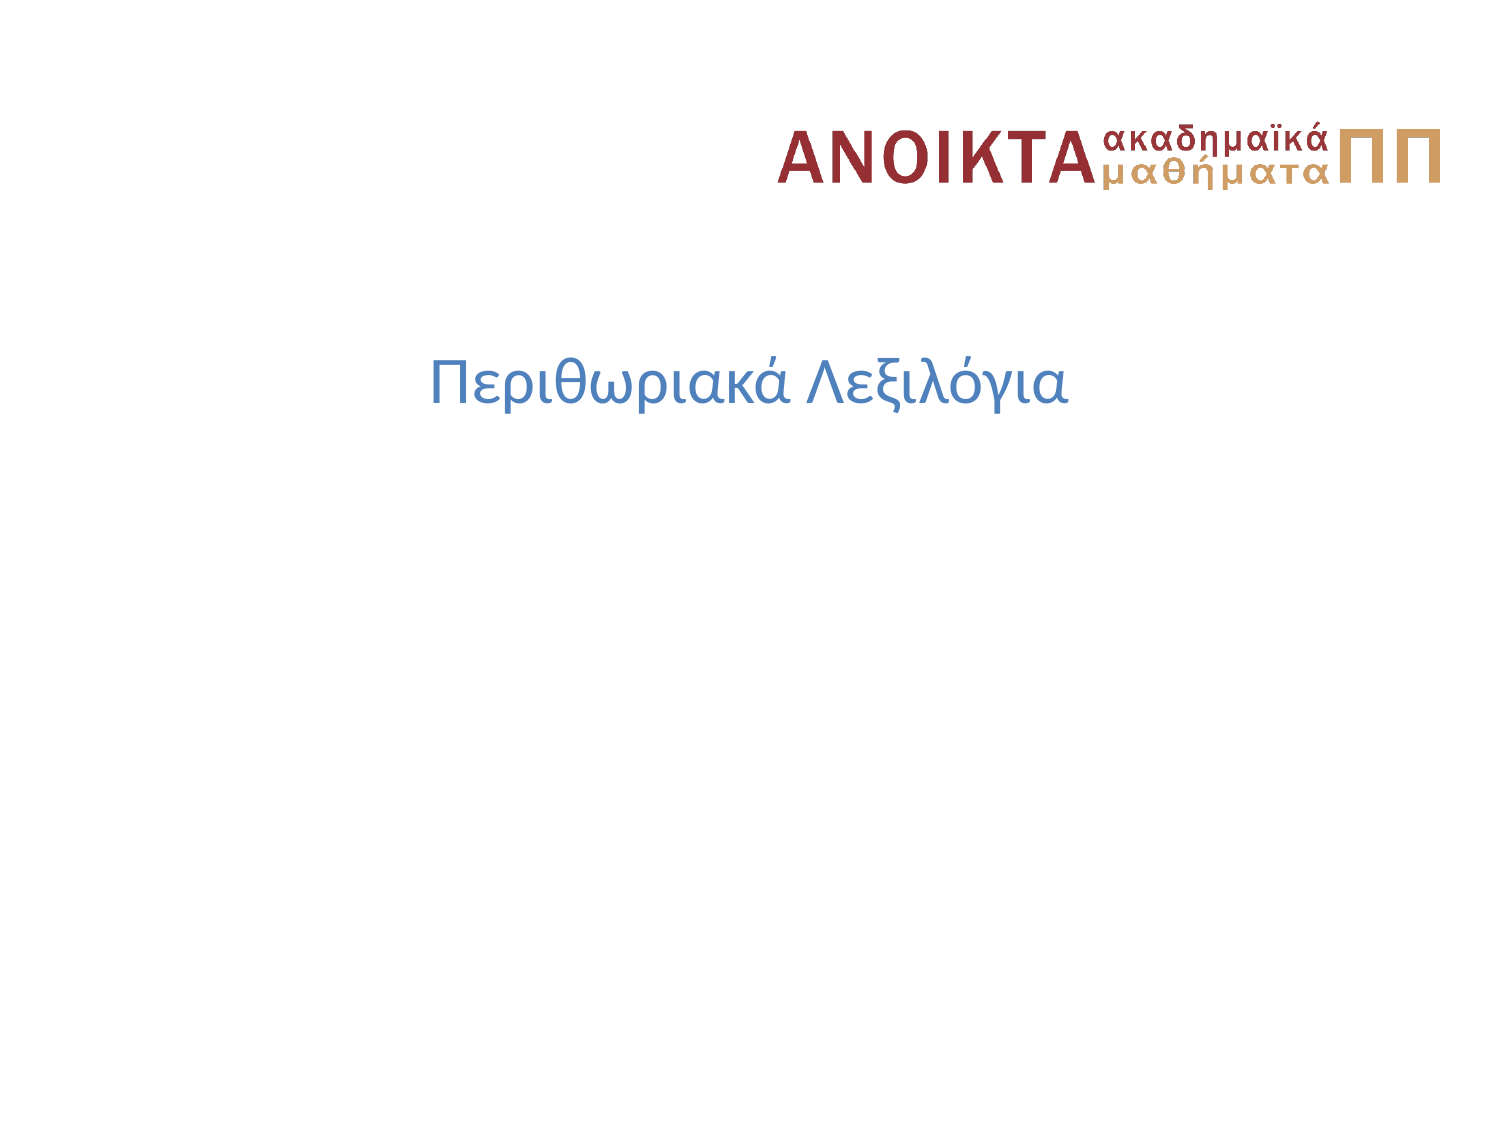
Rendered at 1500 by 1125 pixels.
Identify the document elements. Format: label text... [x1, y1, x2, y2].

title Περιθωριακά Λεξιλόγια [112, 329, 1388, 571]
picture [738, 83, 1479, 237]
